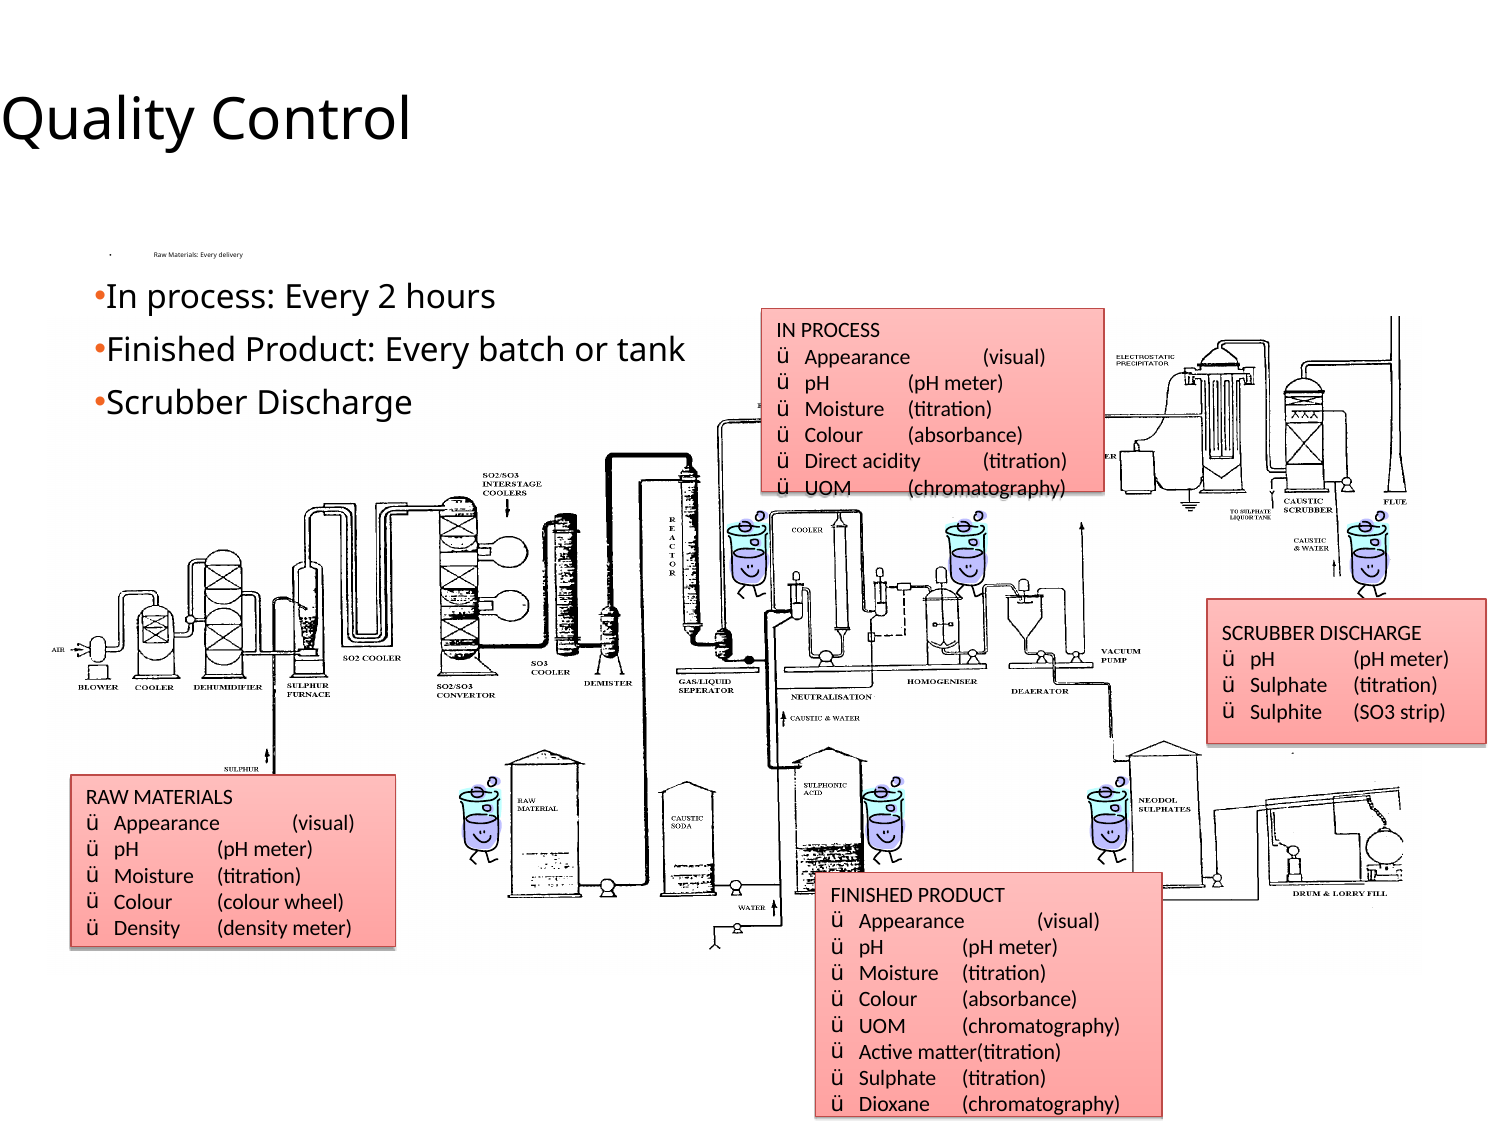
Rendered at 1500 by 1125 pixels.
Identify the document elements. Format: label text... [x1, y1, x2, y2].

text_box In process: Every 2 hours [94, 267, 1235, 320]
title Quality Control [0, 50, 1239, 191]
text_box IN PROCESS Appearance (visual) pH (pH meter) Moisture (titration) Colour (absorbance) Direct acidity (titration) UOM (chromatography) [761, 309, 1104, 492]
text_box Scrubber Discharge [1104, 373, 1235, 427]
text_box RAW MATERIALS Appearance (visual) pH (pH meter) Moisture (titration) Colour (colour wheel) Density (density meter) [71, 775, 396, 946]
text_box Finished Product: Every batch or tank [1104, 320, 1235, 373]
text_box FINISHED PRODUCT Appearance (visual) pH (pH meter) Moisture (titration) Colour (absorbance) UOM (chromatography) Active matter(titration) Sulphate (titration) Dioxane (chromatography) [816, 873, 1162, 1116]
text_box Scrubber Discharge [94, 373, 761, 427]
picture [47, 316, 1424, 976]
text_box SCRUBBER DISCHARGE pH (pH meter) Sulphate (titration) Sulphite (SO3 strip) [1207, 599, 1486, 743]
text_box Finished Product: Every batch or tank [94, 320, 761, 373]
list Raw Materials: Every delivery [94, 214, 1235, 267]
